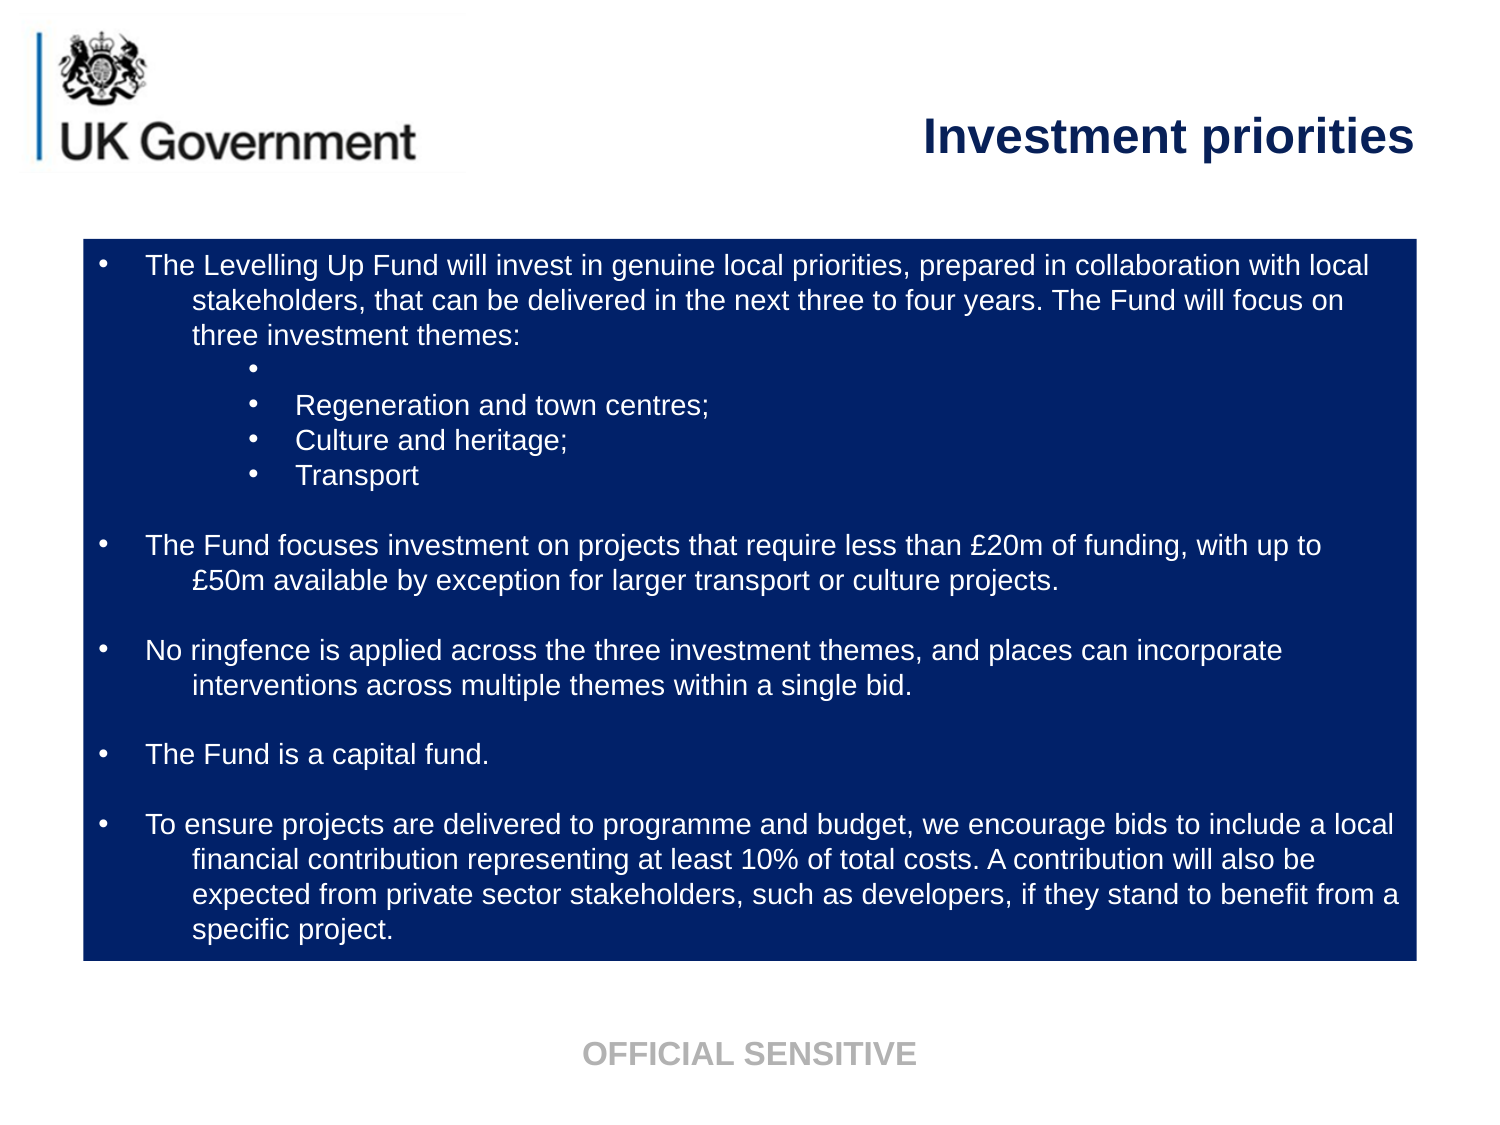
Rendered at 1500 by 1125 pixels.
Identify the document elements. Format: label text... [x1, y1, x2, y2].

picture [19, 0, 466, 173]
title Investment priorities [908, 96, 1500, 173]
text_box The Levelling Up Fund will invest in genuine local priorities, prepared in collaboration with local stakeholders, that can be delivered in the next three to four years. The Fund will focus on three investment themes: Regeneration and town centres; Culture and heritage; Transport The Fund focuses investment on projects that require less than £20m of funding, with up to £50m available by exception for larger transport or culture projects. No ringfence is applied across the three investment themes, and places can incorporate interventions across multiple themes within a single bid. The Fund is a capital fund. To ensure projects are delivered to programme and budget, we encourage bids to include a local financial contribution representing at least 10% of total costs. A contribution will also be expected from private sector stakeholders, such as developers, if they stand to benefit from a specific project. [83, 238, 1417, 961]
